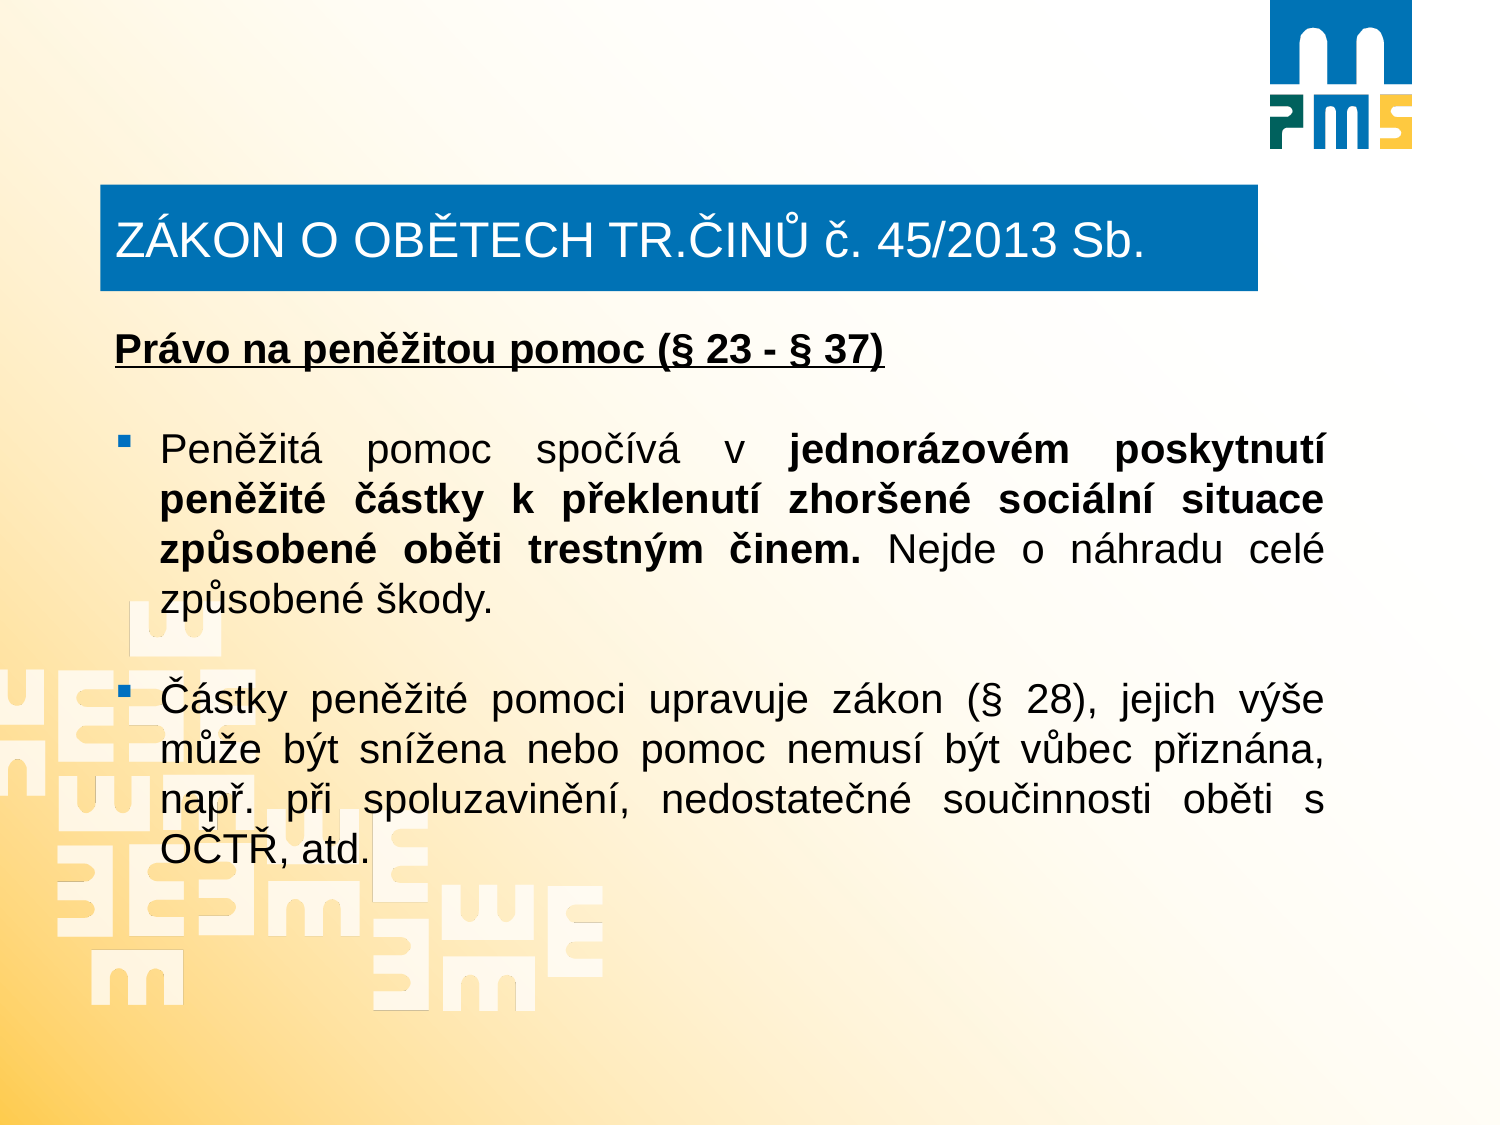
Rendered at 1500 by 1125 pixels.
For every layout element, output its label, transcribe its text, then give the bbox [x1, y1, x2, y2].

title ZÁKON O OBĚTECH TR.ČINŮ č. 45/2013 Sb. [100, 184, 1258, 292]
picture [0, 0, 1500, 1125]
text_box Právo na peněžitou pomoc (§ 23 - § 37) Peněžitá pomoc spočívá v jednorázovém poskytnutí peněžité částky k překlenutí zhoršené sociální situace způsobené oběti trestným činem. Nejde o náhradu celé způsobené škody. Částky peněžité pomoci upravuje zákon (§ 28), jejich výše může být snížena nebo pomoc nemusí být vůbec přiznána, např. při spoluzavinění, nedostatečné součinnosti oběti s OČTŘ, atd. [100, 314, 1341, 1000]
